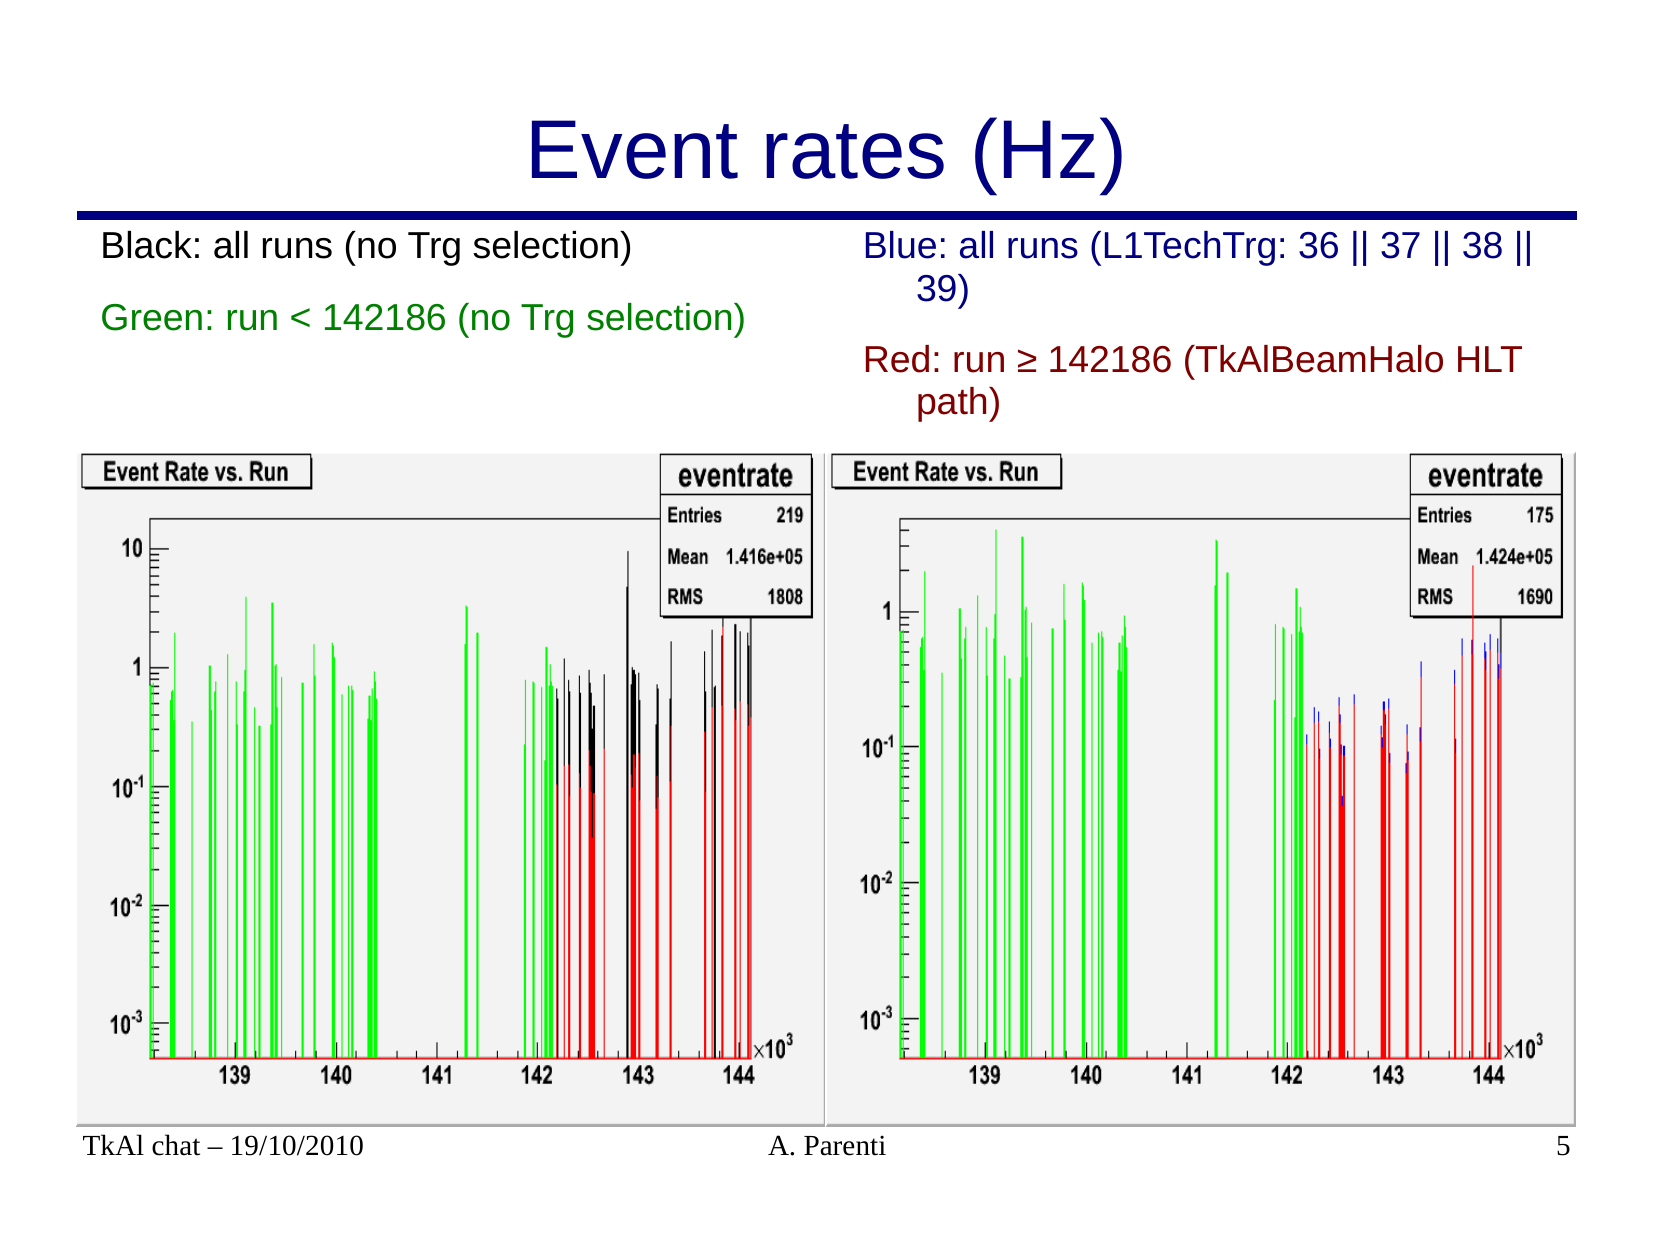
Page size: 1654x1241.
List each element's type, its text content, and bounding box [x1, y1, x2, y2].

list Black: all runs (no Trg selection) Green: run < 142186 (no Trg selection) [82, 226, 809, 451]
picture [75, 451, 1576, 1127]
title Event rates (Hz) [82, 75, 1571, 226]
list Blue: all runs (L1TechTrg: 36 || 37 || 38 || 39) Red: run ≥ 142186 (TkAlBeamHalo HLT path) [845, 225, 1572, 1094]
